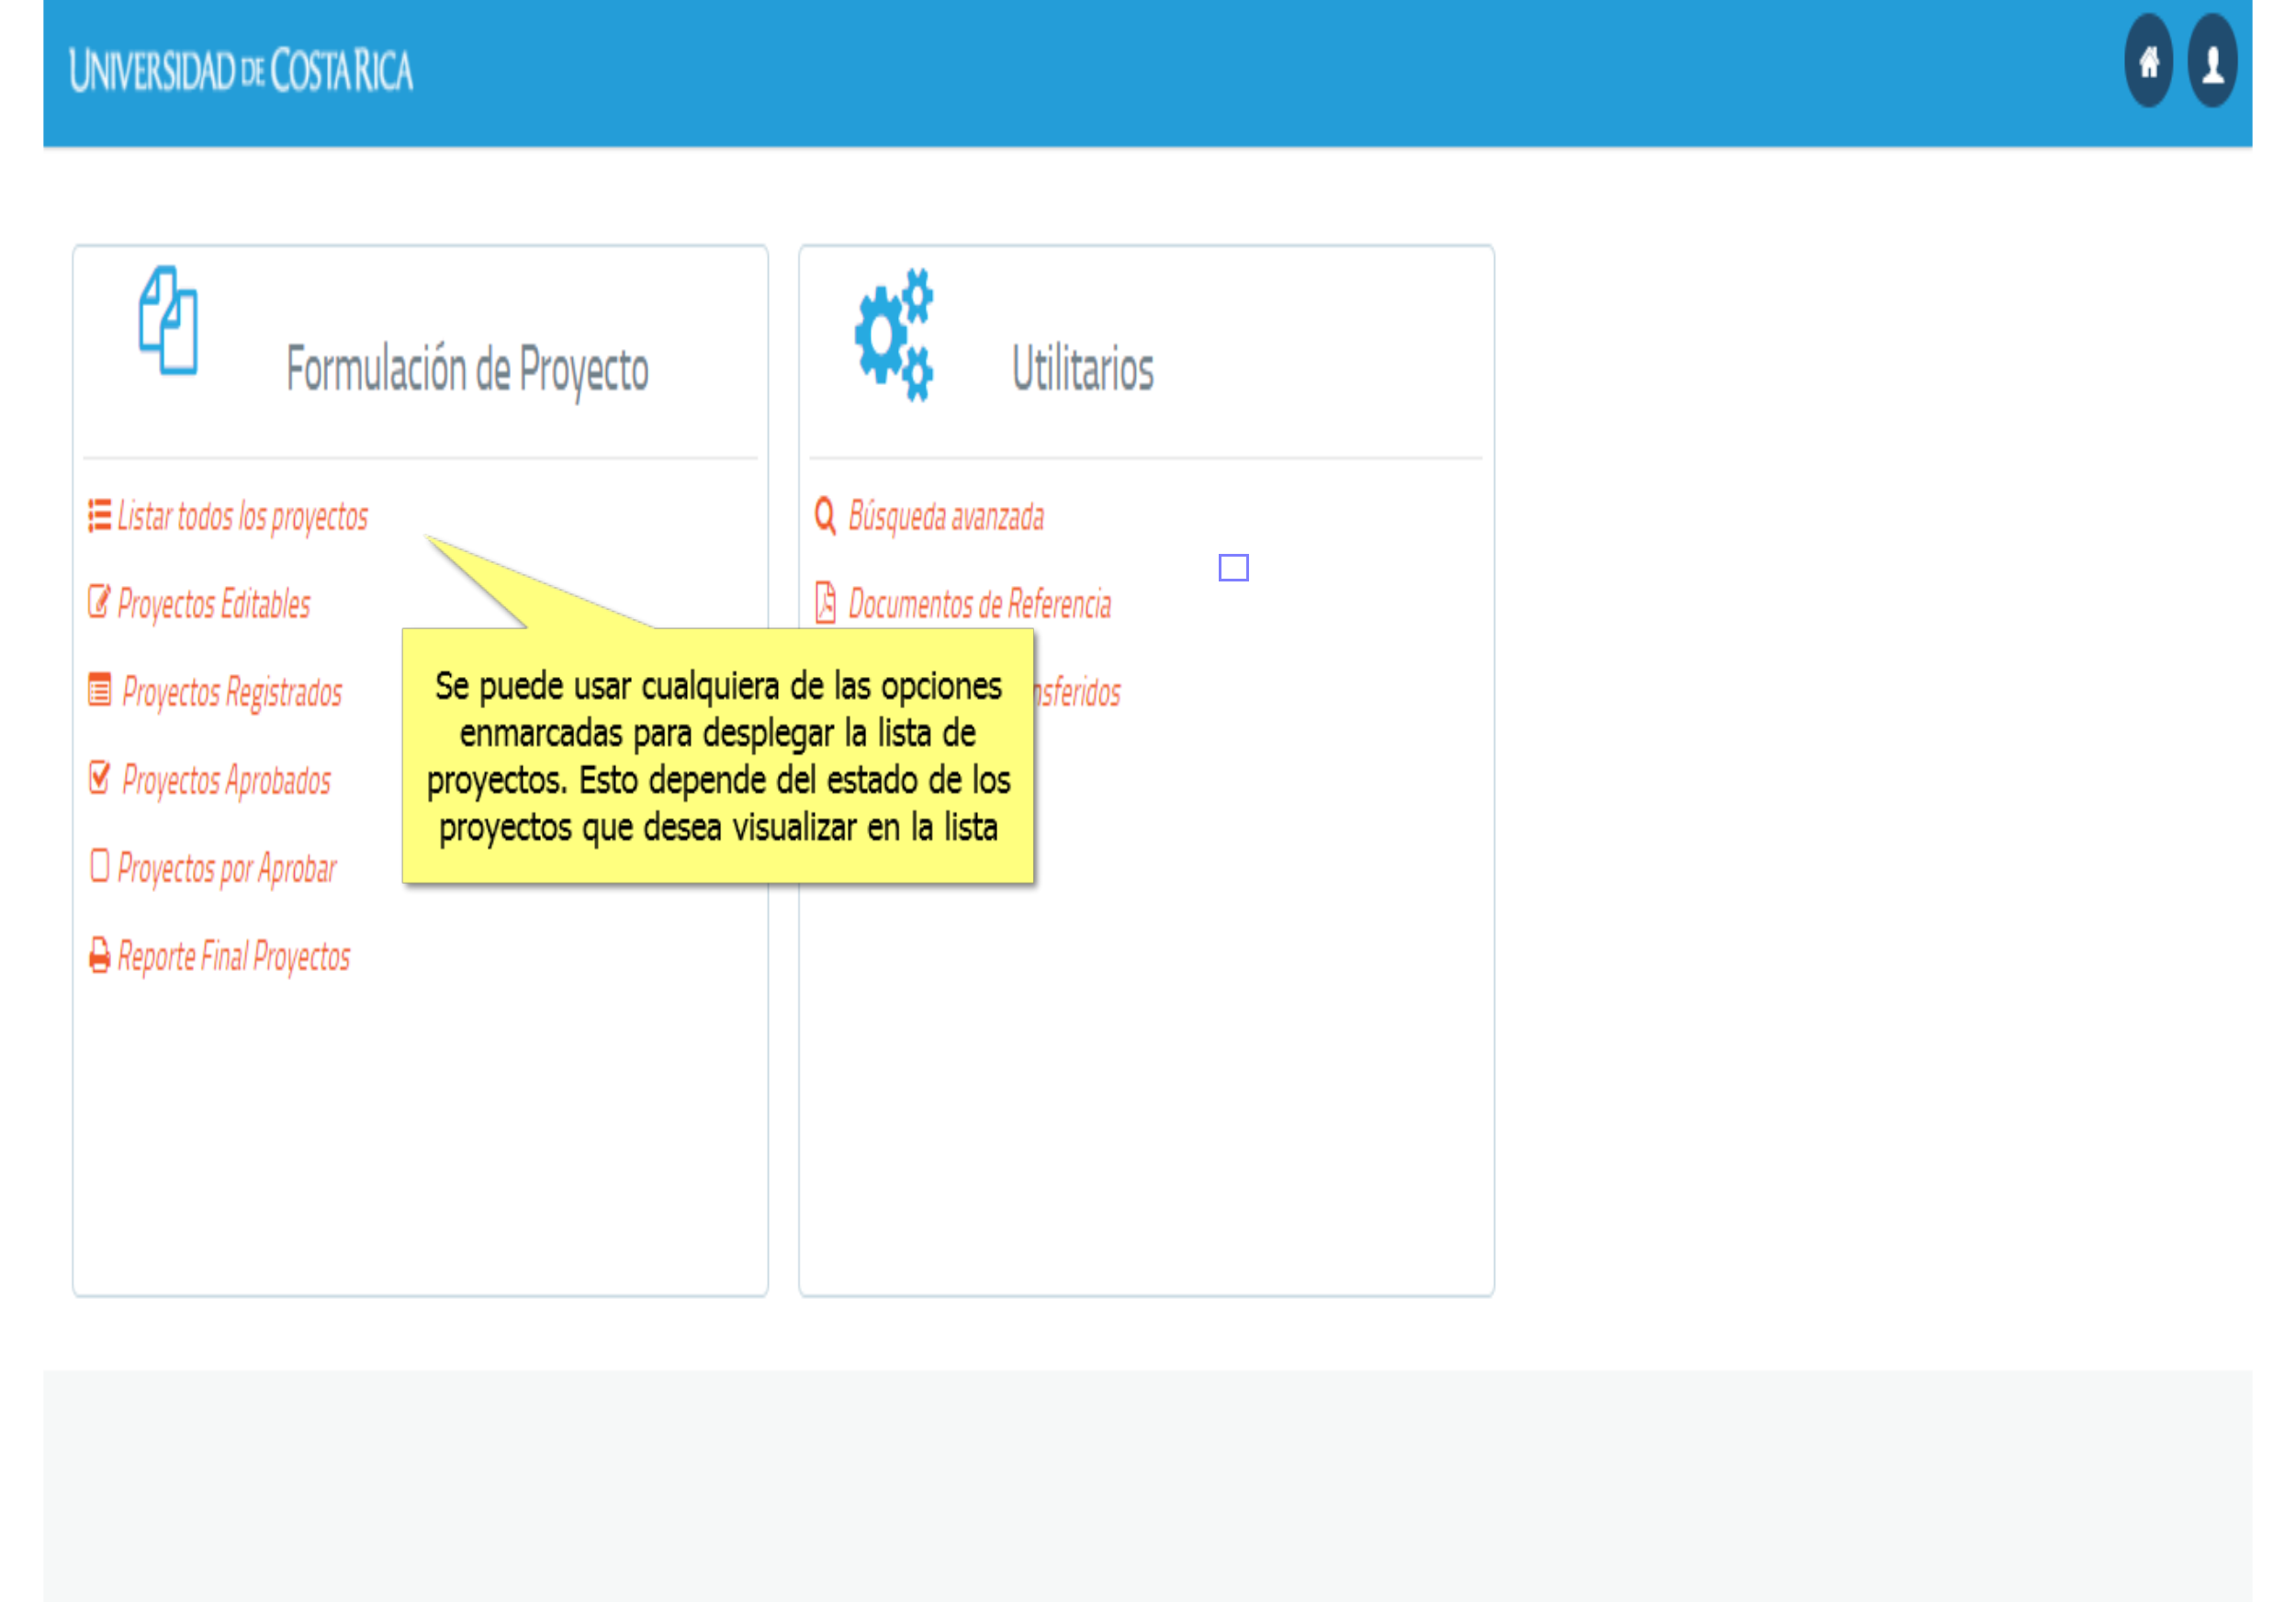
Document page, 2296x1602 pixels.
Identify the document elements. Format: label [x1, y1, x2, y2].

text_box [1220, 555, 1247, 580]
picture [43, 0, 2253, 1602]
